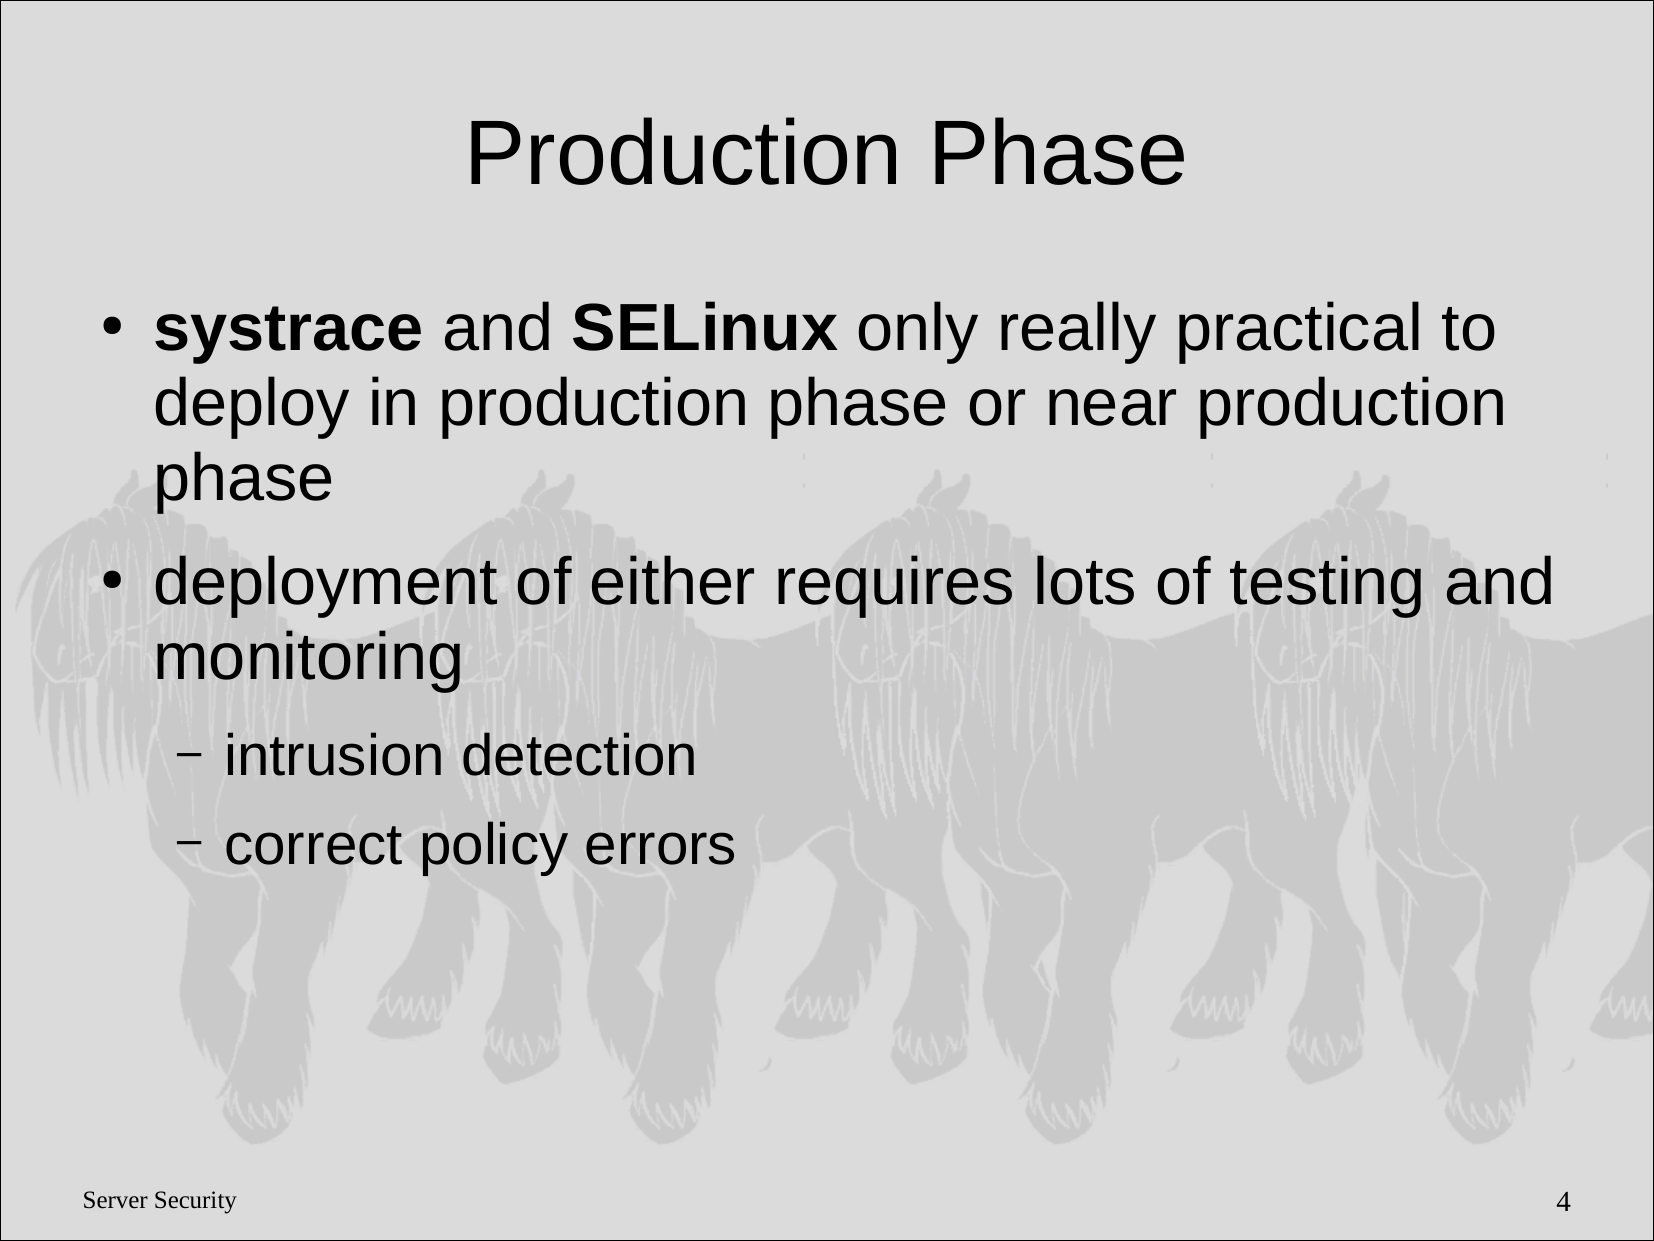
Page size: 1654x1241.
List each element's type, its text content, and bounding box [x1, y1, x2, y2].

title Production Phase [82, 56, 1571, 250]
list systrace and SELinux only really practical to deploy in production phase or near production phase deployment of either requires lots of testing and monitoring intrusion detection correct policy errors [82, 290, 1571, 1094]
